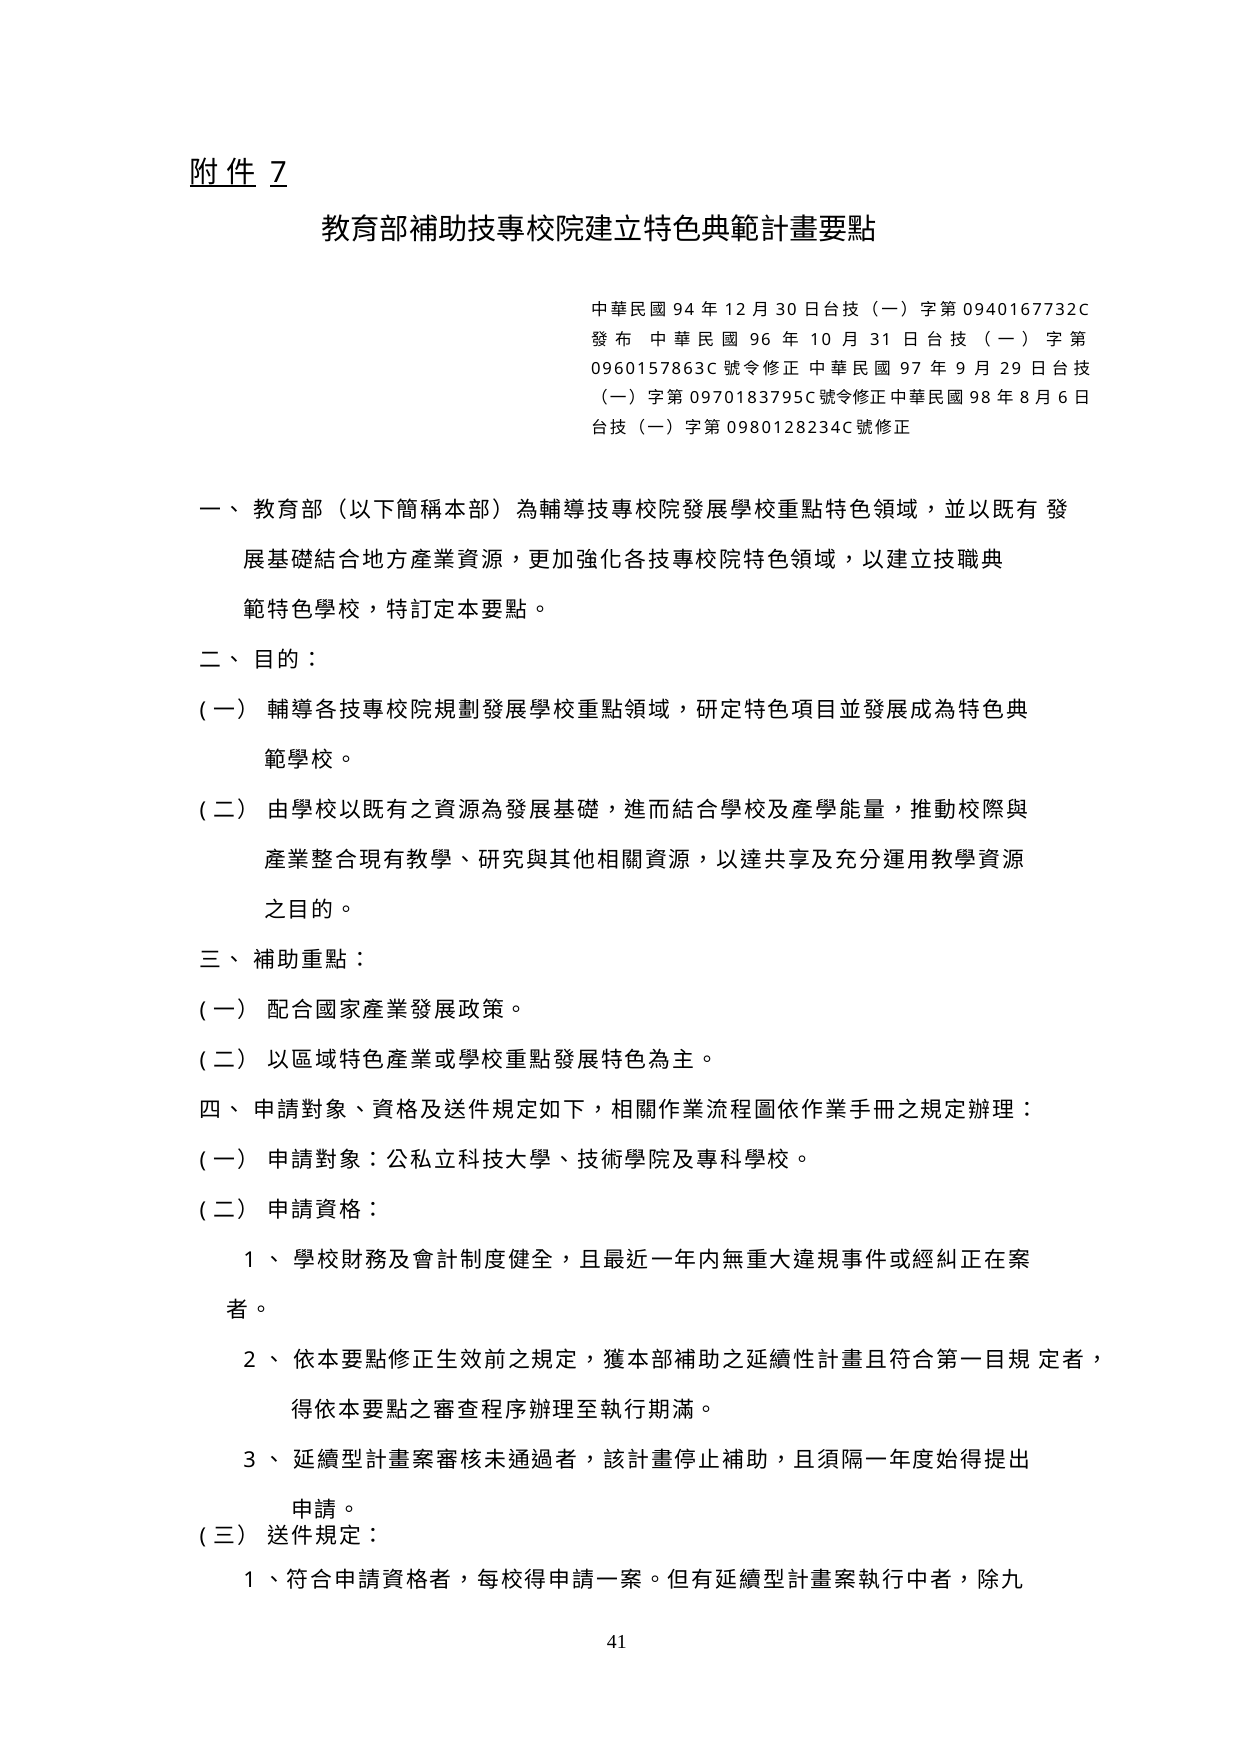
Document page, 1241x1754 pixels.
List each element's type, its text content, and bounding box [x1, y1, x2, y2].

text_box 41 [607, 1629, 632, 1649]
text_box 教育部補助技專校院建立特色典範計畫要點 [321, 210, 959, 248]
text_box 中華民國94年12月30日台技（一）字第0940167732C發布 中華民國96年10月31日台技（一）字第0960157863C號令修正 中華民國97年9月29日台技（一）字第0970183795C號令修正 中華民國98年8月6日台技（一）字第0980128234C號修正 一、 教育部（以下簡稱本部）為輔導技專校院發展學校重點特色領域，並以既有 發展基礎結合地方產業資源，更加強化各技專校院特色領域，以建立技職典 範特色學校，特訂定本要點。 二、 目的： (一） 輔導各技專校院規劃發展學校重點領域，研定特色項目並發展成為特色典 範學校。 (二） 由學校以既有之資源為發展基礎，進而結合學校及產學能量，推動校際與 產業整合現有教學、研究與其他相關資源，以達共享及充分運用教學資源 之目的。 三、 補助重點： (一） 配合國家產業發展政策。 (二） 以區域特色產業或學校重點發展特色為主。 四、 申請對象、資格及送件規定如下，相關作業流程圖依作業手冊之規定辦理： (一） 申請對象：公私立科技大學、技術學院及專科學校。 (二） 申請資格： 1、 學校財務及會計制度健全，且最近一年内無重大違規事件或經糾正在案 者。 2、 依本要點修正生效前之規定，獲本部補助之延續性計畫且符合第一目規 定者，得依本要點之審查程序辦理至執行期滿。 3、 延續型計畫案審核未通過者，該計畫停止補助，且須隔一年度始得提出 申請。 (三） 送件規定： 1、符合申請資格者，每校得申請一案。但有延續型計畫案執行中者，除九 [186, 289, 1093, 1589]
text_box 附件7 [190, 153, 294, 191]
